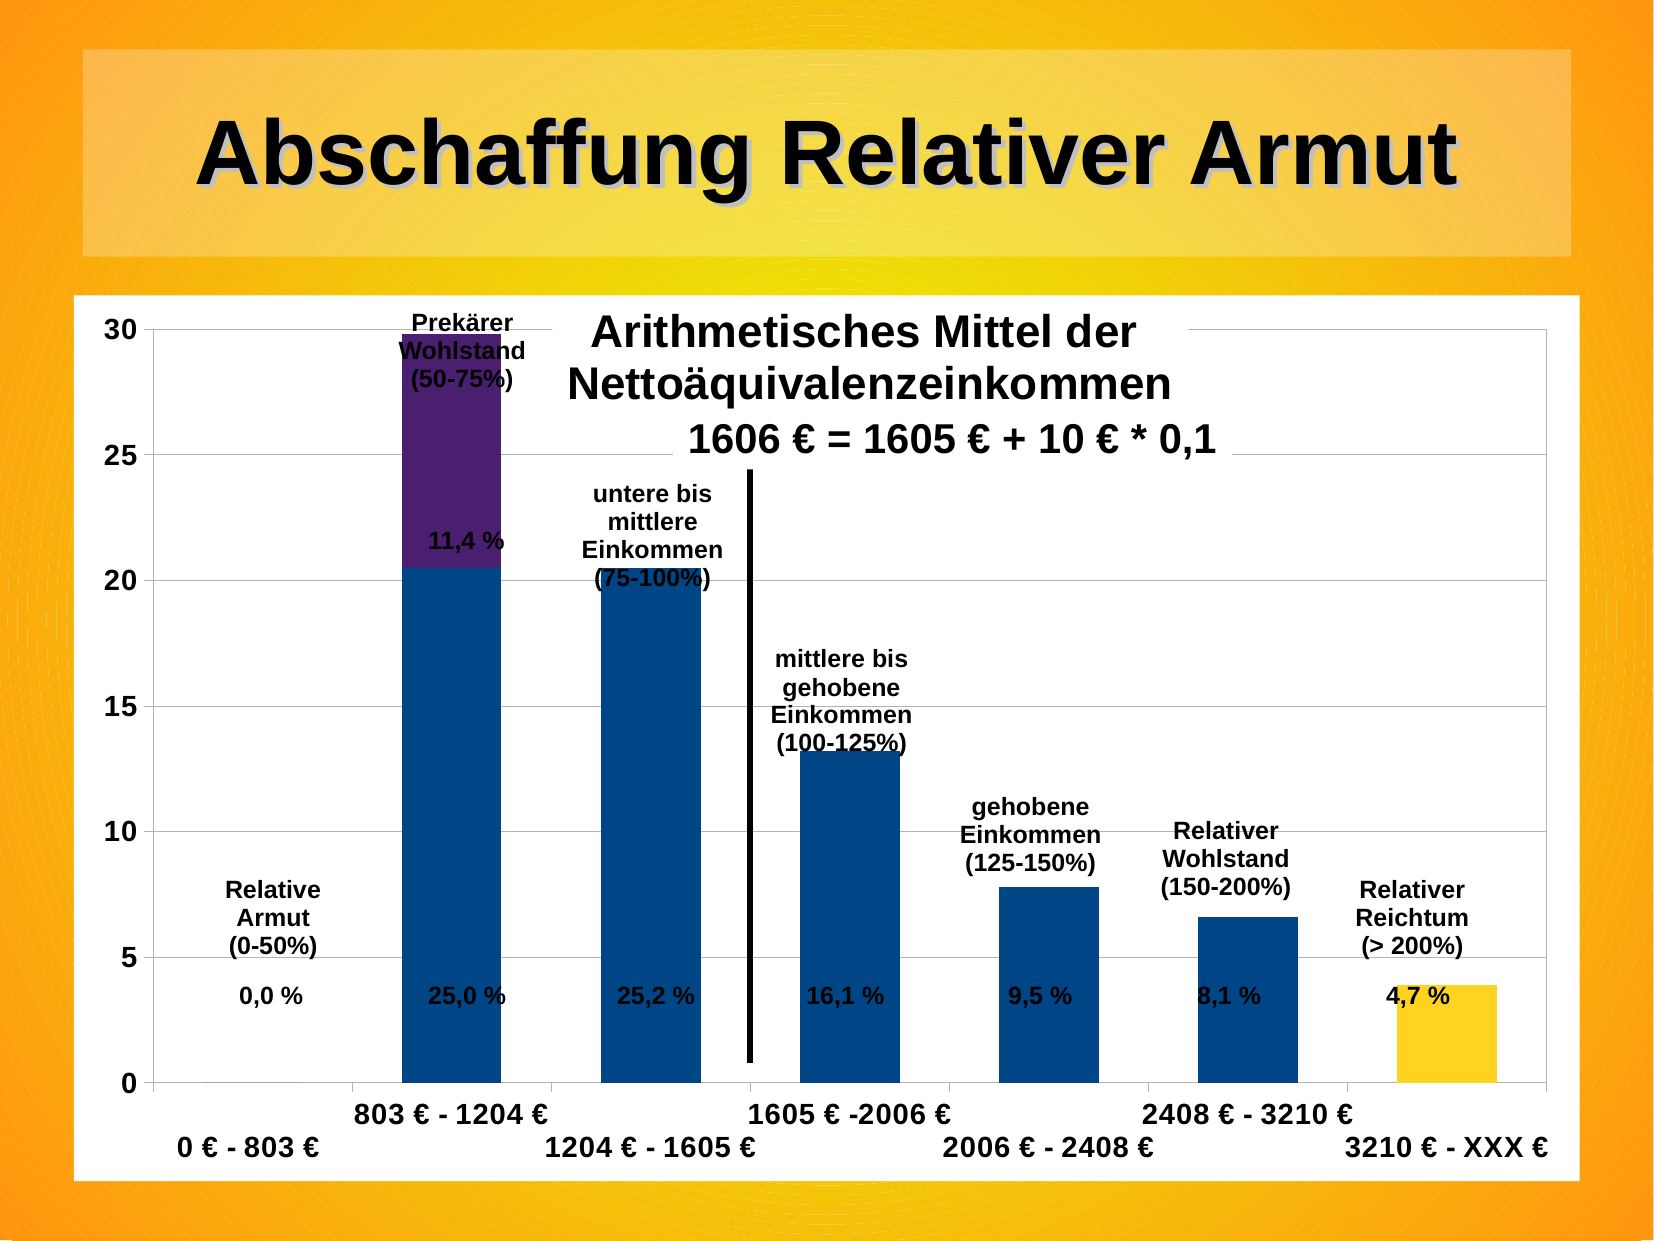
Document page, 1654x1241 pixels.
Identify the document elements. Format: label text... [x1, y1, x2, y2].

title Abschaffung Relativer Armut [82, 49, 1572, 257]
text_box Arithmetisches Mittel der Nettoäquivalenzeinkommen [552, 298, 1189, 417]
text_box 4,7 % [1364, 974, 1466, 1018]
text_box untere bis mittlere Einkommen (75-100%) [566, 472, 739, 600]
text_box Relativer Wohlstand (150-200%) [1145, 809, 1307, 908]
text_box Relative Armut (0-50%) [210, 868, 337, 967]
text_box 25,0 % [413, 974, 522, 1018]
text_box 16,1 % [791, 974, 900, 1018]
text_box 9,5 % [986, 974, 1088, 1018]
text_box Relativer Reichtum (> 200%) [1340, 868, 1485, 968]
text_box 25,2 % [602, 974, 711, 1018]
text_box gehobene Einkommen (125-150%) [944, 785, 1117, 885]
chart [73, 295, 1580, 1182]
text_box mittlere bis gehobene Einkommen (100-125%) [755, 637, 928, 765]
text_box 11,4 % [413, 519, 520, 563]
text_box 0,0 % [224, 974, 319, 1018]
text_box Prekärer Wohlstand (50-75%) [383, 301, 541, 400]
text_box 8,1 % [1175, 974, 1277, 1018]
text_box 1606 € = 1605 € + 10 € * 0,1 [673, 408, 1232, 470]
